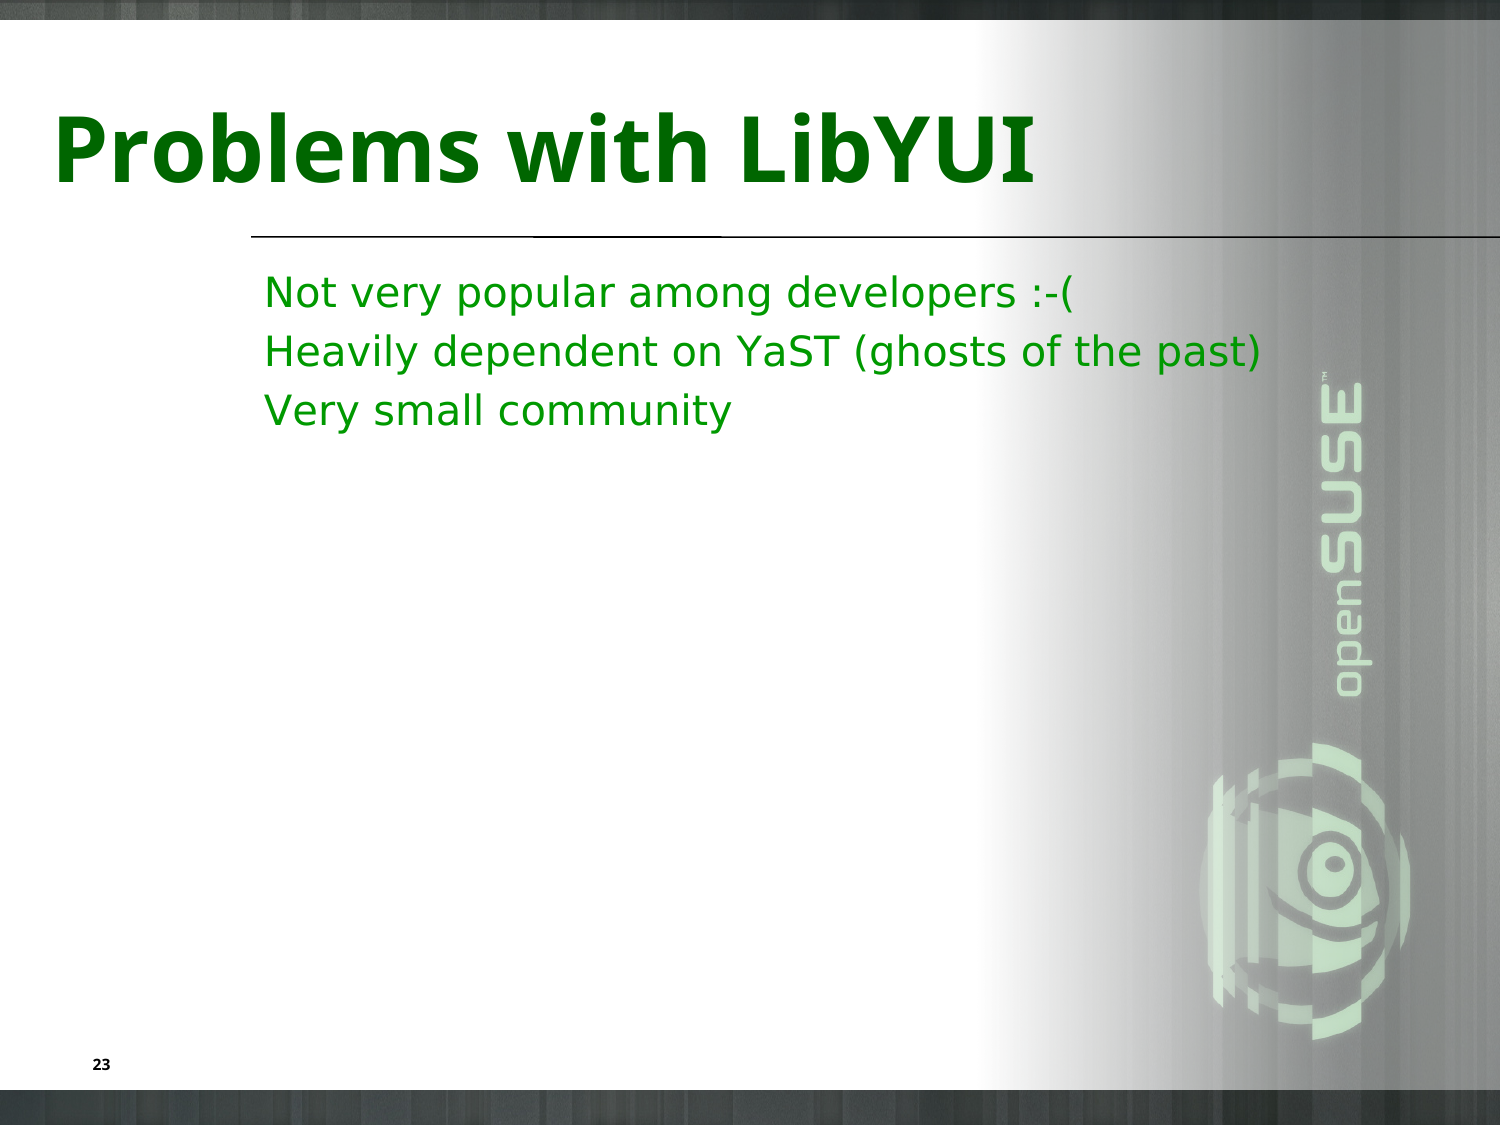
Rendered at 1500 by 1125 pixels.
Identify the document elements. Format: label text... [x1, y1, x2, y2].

title Problems with LibYUI [51, 68, 1447, 232]
list Not very popular among developers :-( Heavily dependent on YaST (ghosts of the past) Very small community [250, 269, 1463, 1013]
picture [0, 0, 1500, 1125]
